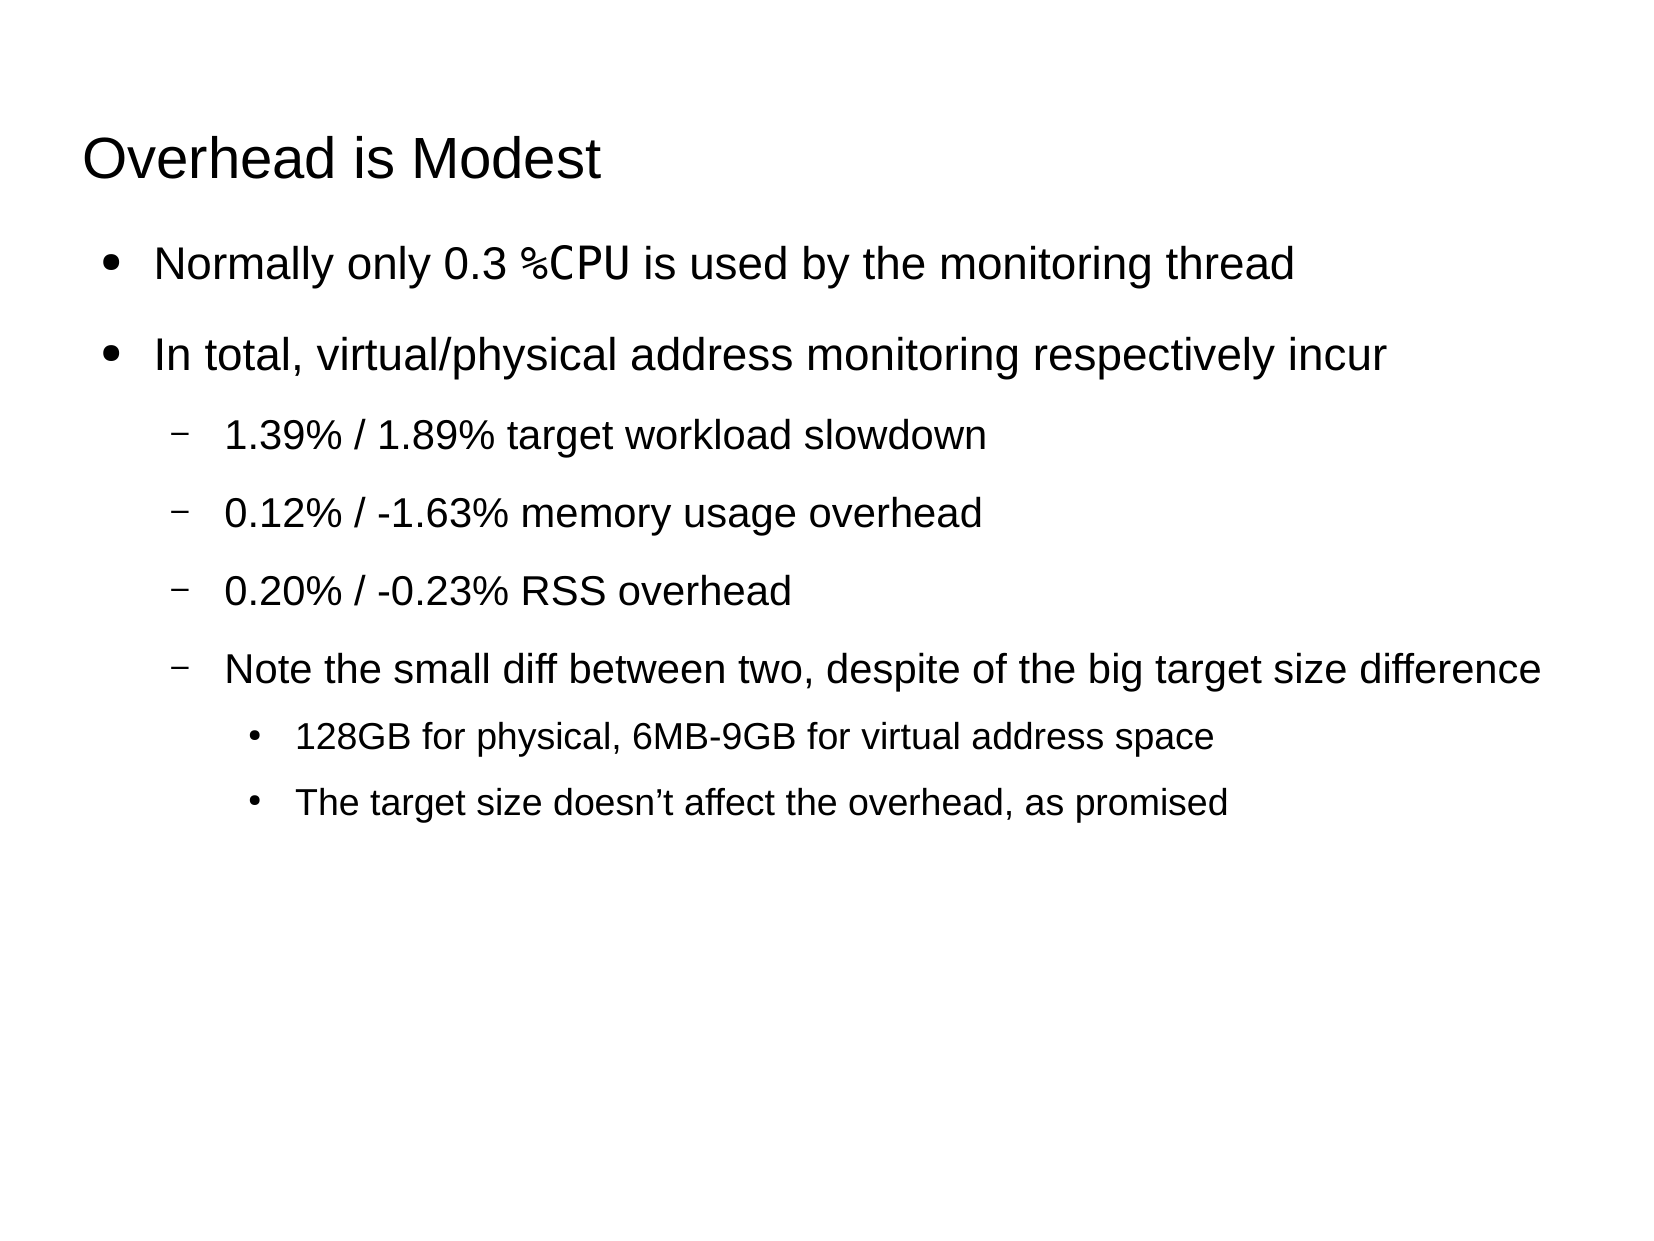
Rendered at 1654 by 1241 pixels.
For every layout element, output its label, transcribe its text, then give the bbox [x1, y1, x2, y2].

title Overhead is Modest [82, 108, 1571, 210]
list Normally only 0.3 %CPU is used by the monitoring thread In total, virtual/physical address monitoring respectively incur 1.39% / 1.89% target workload slowdown 0.12% / -1.63% memory usage overhead 0.20% / -0.23% RSS overhead Note the small diff between two, despite of the big target size difference 128GB for physical, 6MB-9GB for virtual address space The target size doesn’t affect the overhead, as promised [82, 236, 1571, 1111]
